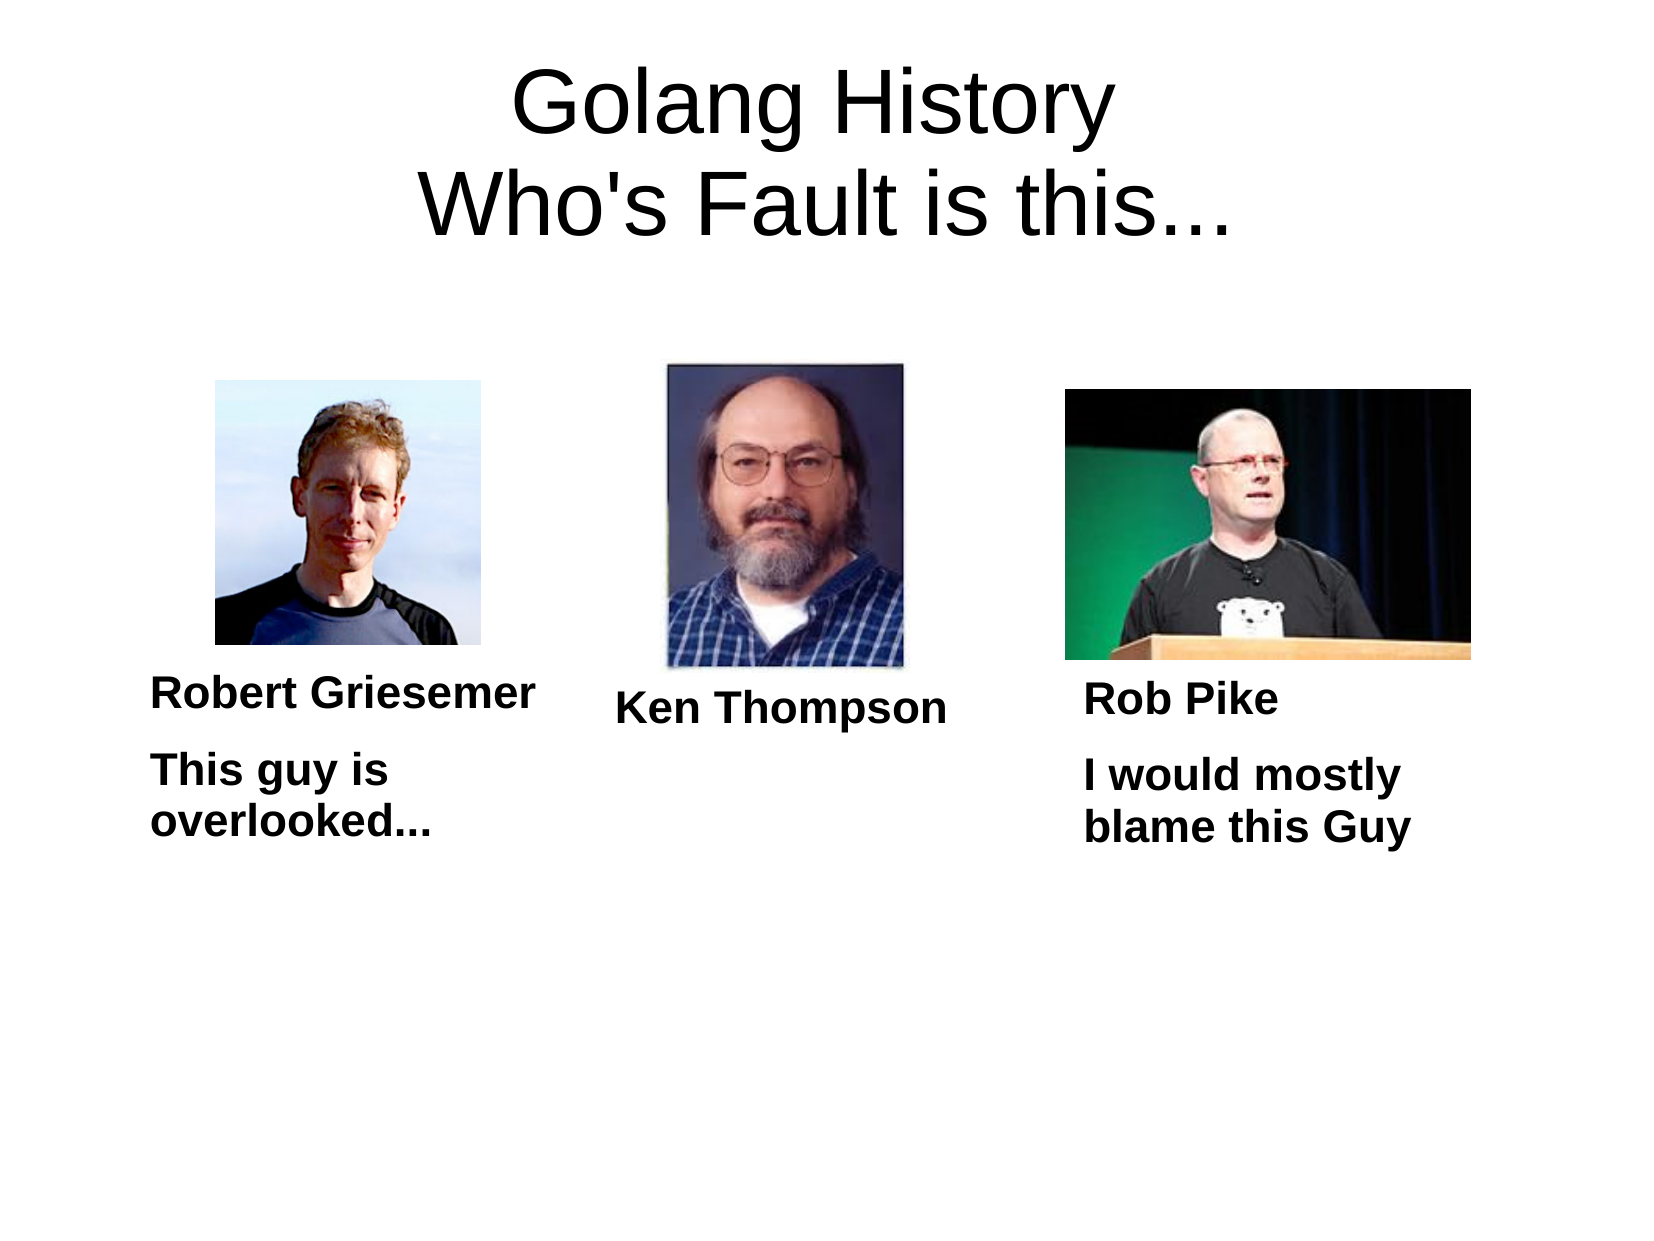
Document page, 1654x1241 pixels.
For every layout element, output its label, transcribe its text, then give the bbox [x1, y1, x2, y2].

title Golang History Who's Fault is this... [82, 49, 1571, 257]
text_box Robert Griesemer This guy is overlooked... [135, 660, 552, 902]
picture [1065, 389, 1471, 661]
picture [660, 359, 910, 673]
text_box Ken Thompson [600, 675, 1017, 790]
text_box Rob Pike I would mostly blame this Guy [1068, 665, 1486, 908]
picture [215, 380, 481, 646]
